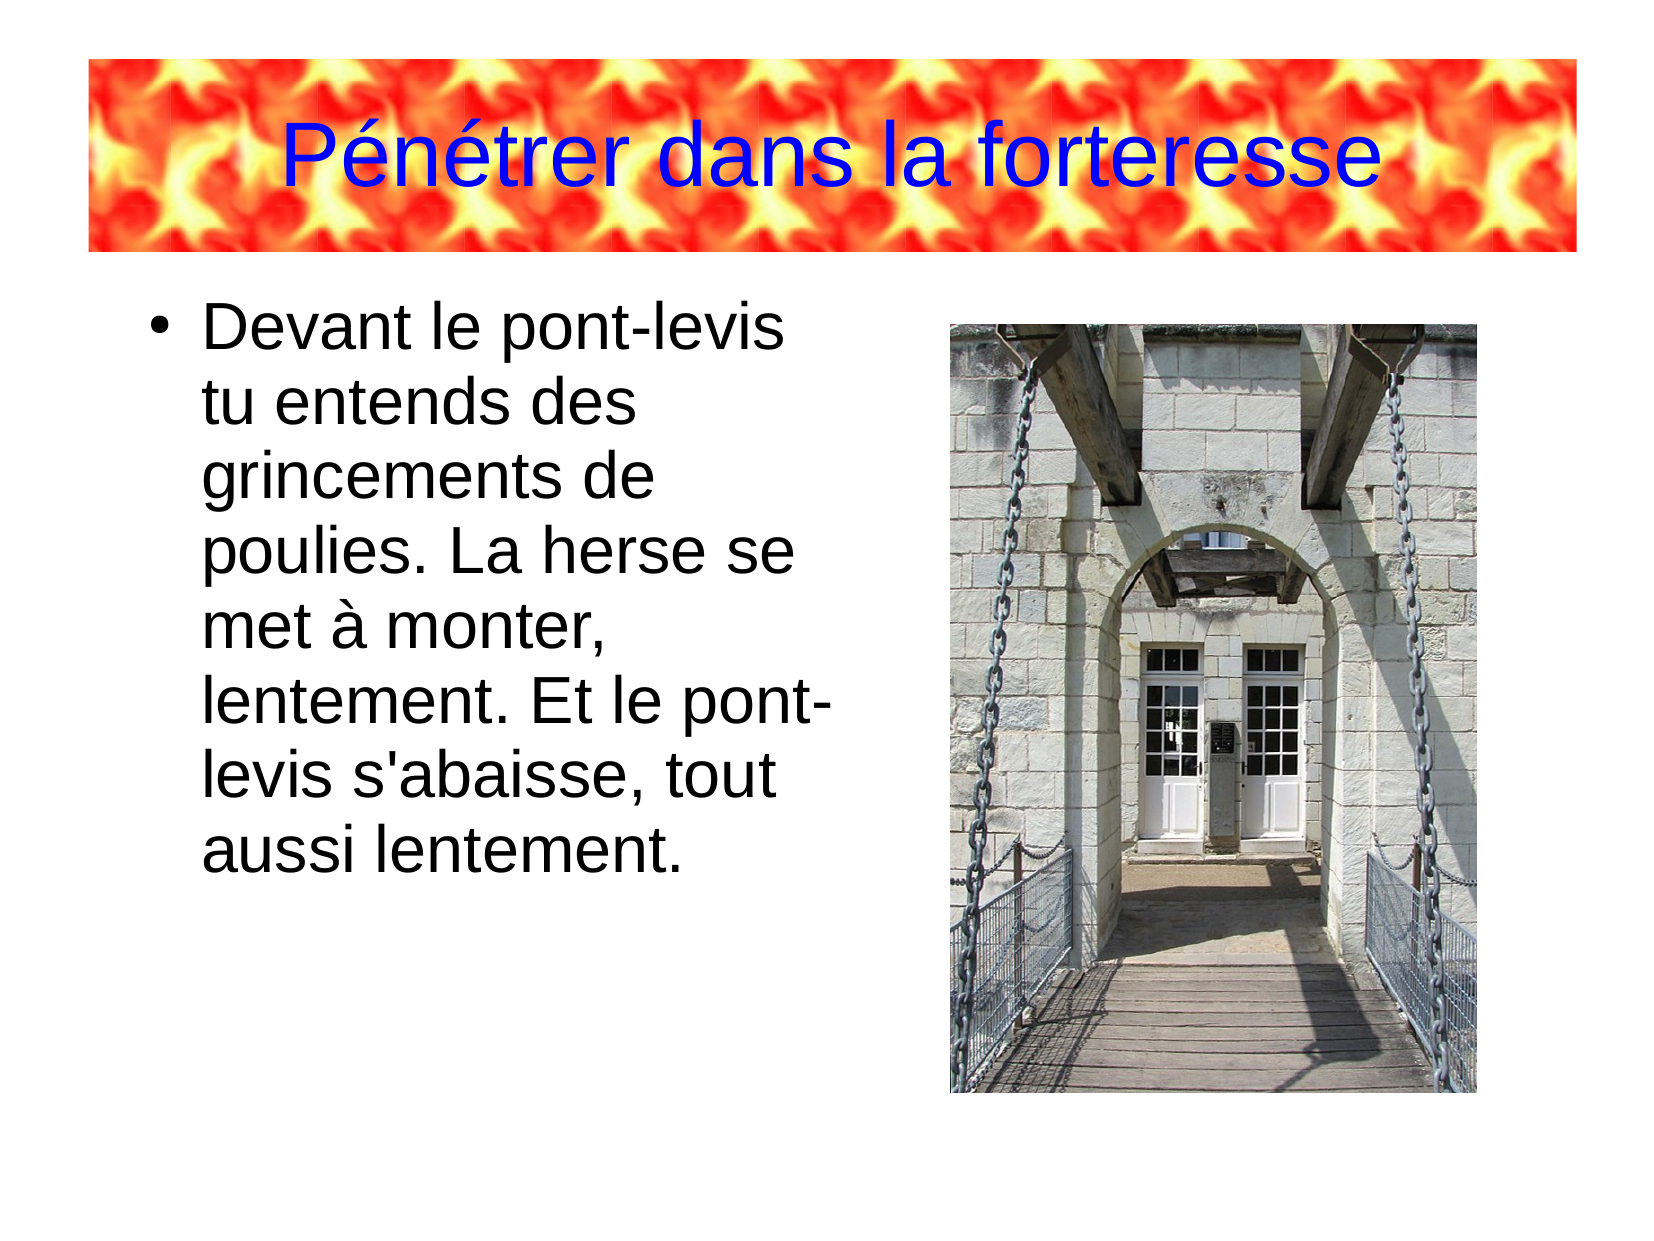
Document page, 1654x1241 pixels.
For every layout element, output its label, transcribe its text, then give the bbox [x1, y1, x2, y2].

list Devant le pont-levis tu entends des grincements de poulies. La herse se met à monter, lentement. Et le pont-levis s'abaisse, tout aussi lentement. [130, 288, 857, 1093]
picture [950, 324, 1477, 1093]
title Pénétrer dans la forteresse [88, 59, 1577, 252]
